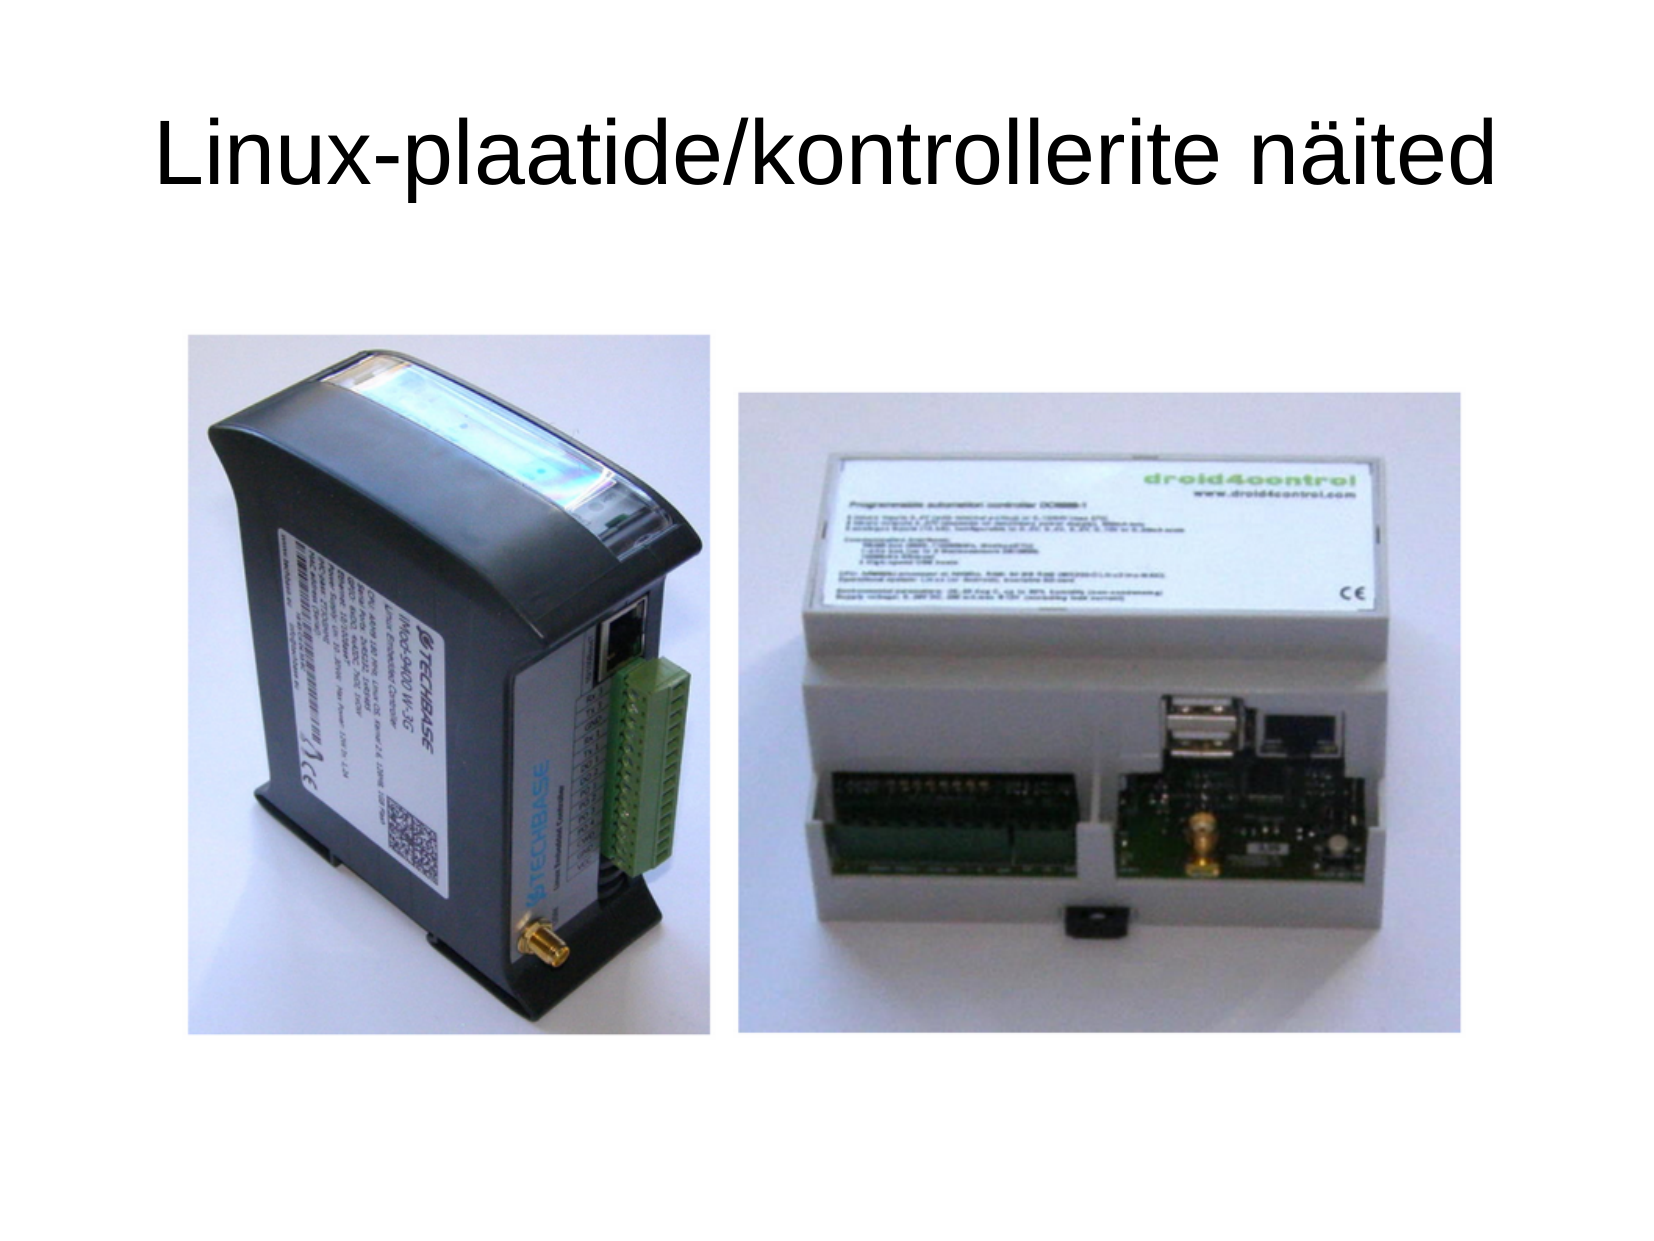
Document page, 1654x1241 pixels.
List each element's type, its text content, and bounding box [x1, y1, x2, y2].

title Linux-plaatide/kontrollerite näited [82, 49, 1571, 257]
picture [171, 321, 1481, 1069]
